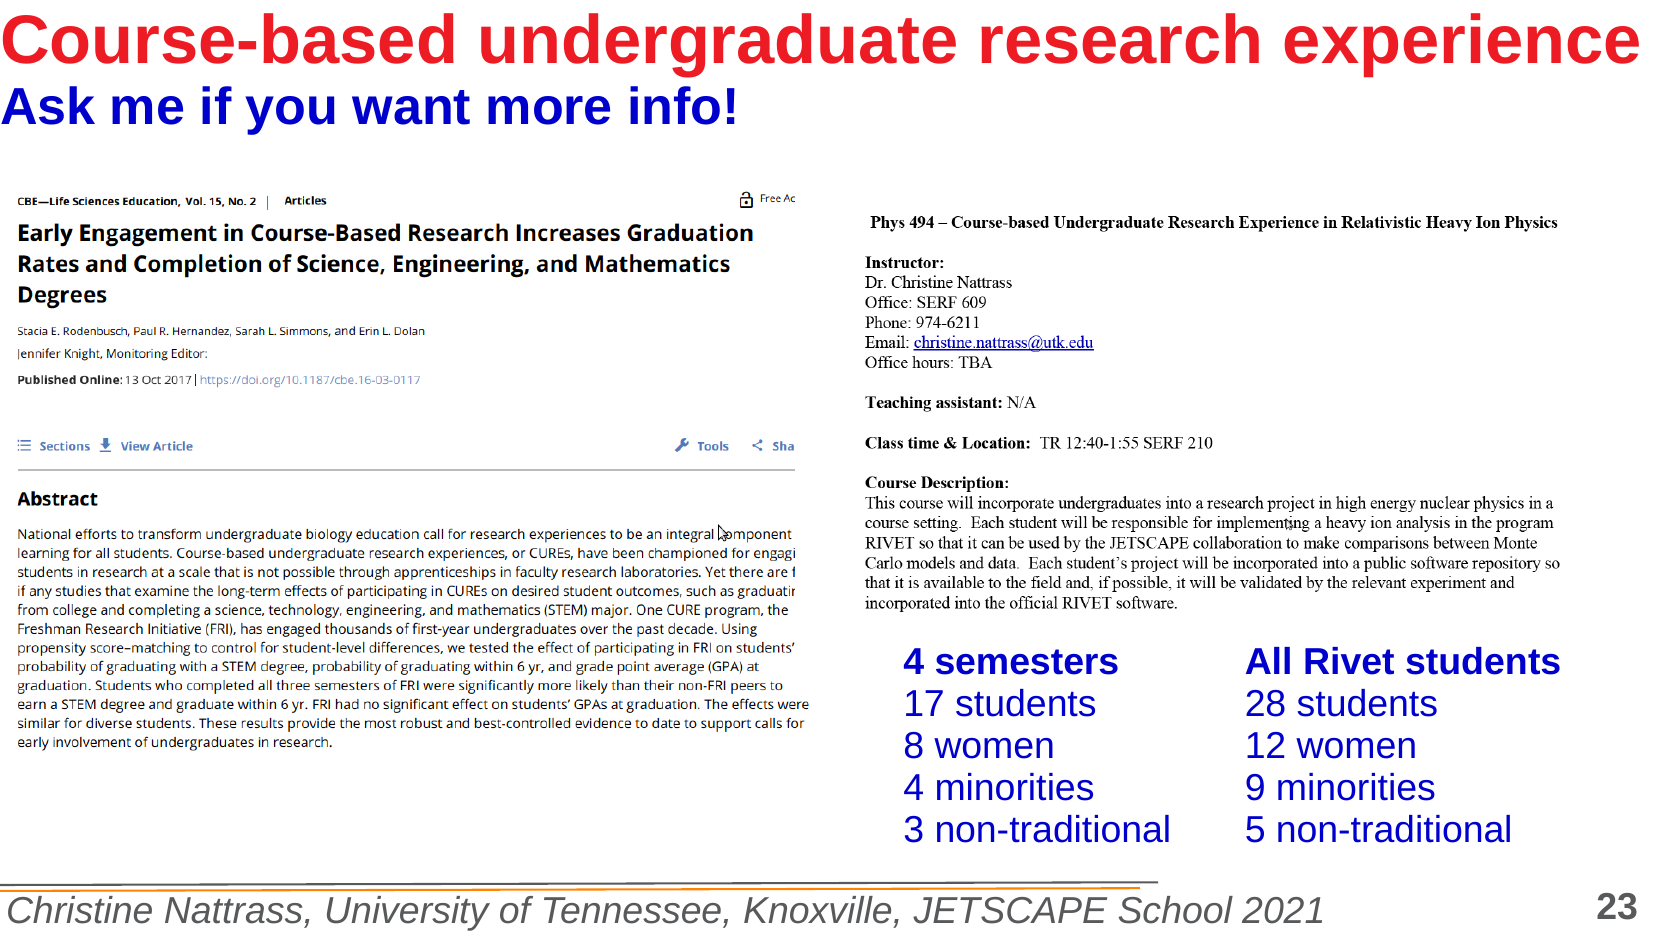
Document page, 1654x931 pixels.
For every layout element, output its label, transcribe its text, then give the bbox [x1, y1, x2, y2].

title Course-based undergraduate research experience Ask me if you want more info! [0, 0, 1654, 136]
text_box All Rivet students 28 students 12 women 9 minorities 5 non-traditional [1230, 633, 1651, 859]
picture [0, 168, 1621, 763]
text_box 4 semesters 17 students 8 women 4 minorities 3 non-traditional [888, 633, 1216, 901]
